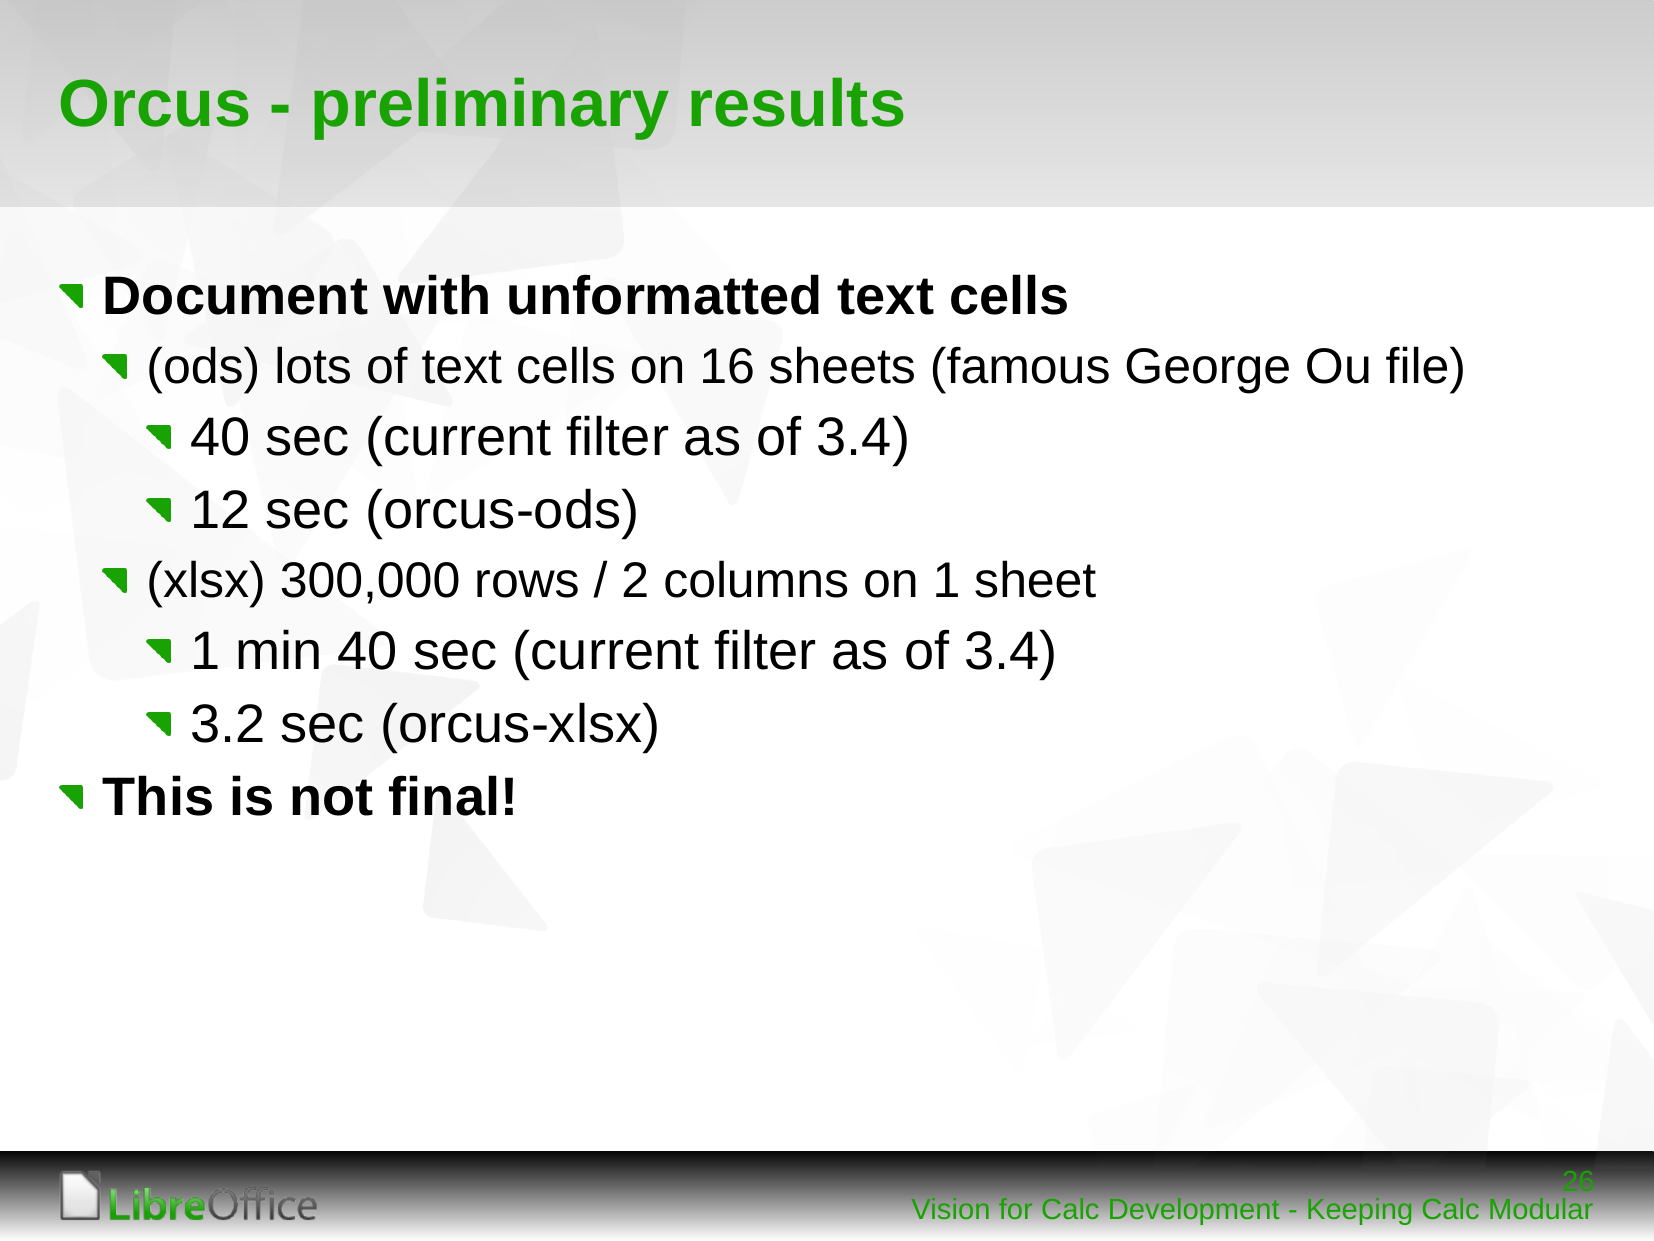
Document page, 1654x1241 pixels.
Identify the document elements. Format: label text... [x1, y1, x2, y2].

picture [0, 0, 783, 931]
picture [41, 1152, 337, 1240]
title Orcus - preliminary results [59, 29, 1595, 178]
picture [915, 548, 1654, 1169]
list Document with unformatted text cells (ods) lots of text cells on 16 sheets (famous George Ou file) 40 sec (current filter as of 3.4) 12 sec (orcus-ods) (xlsx) 300,000 rows / 2 columns on 1 sheet 1 min 40 sec (current filter as of 3.4) 3.2 sec (orcus-xlsx) This is not final! [59, 265, 1595, 1070]
